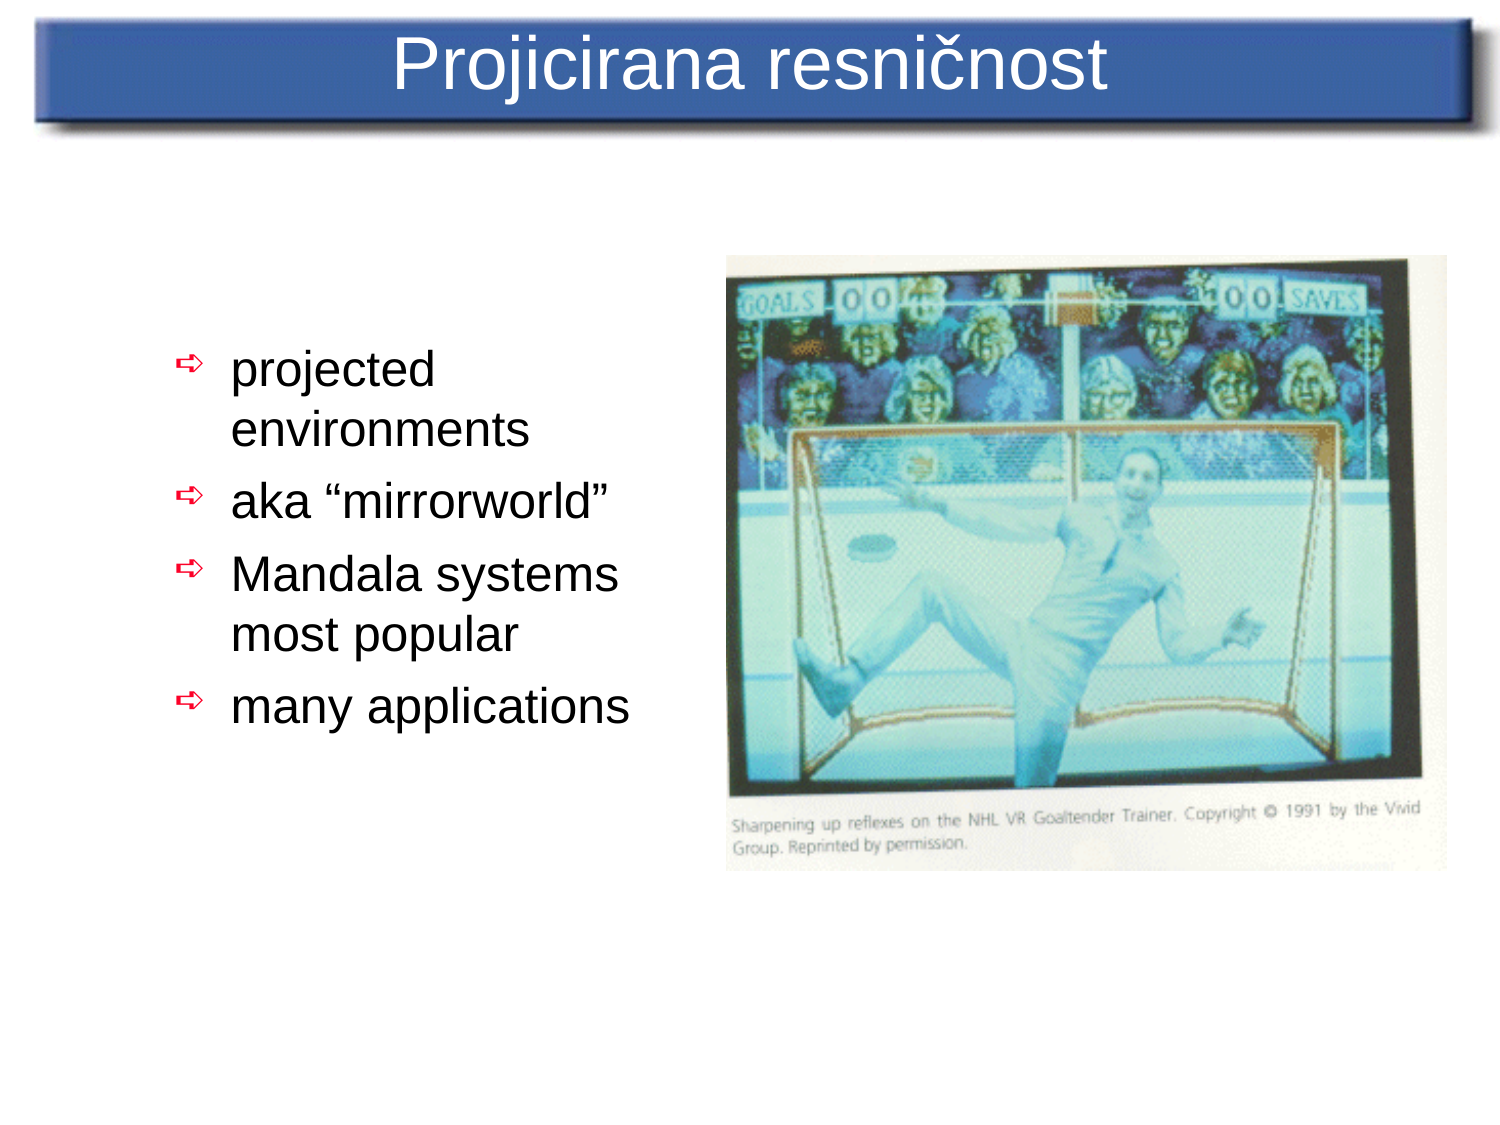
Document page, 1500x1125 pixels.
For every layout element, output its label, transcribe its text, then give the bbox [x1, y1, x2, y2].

list projected environments aka “mirrorworld” Mandala systems most popular many applications [159, 329, 717, 944]
picture [726, 255, 1447, 871]
picture [33, 15, 1500, 142]
title Projicirana resničnost [112, 0, 1388, 119]
